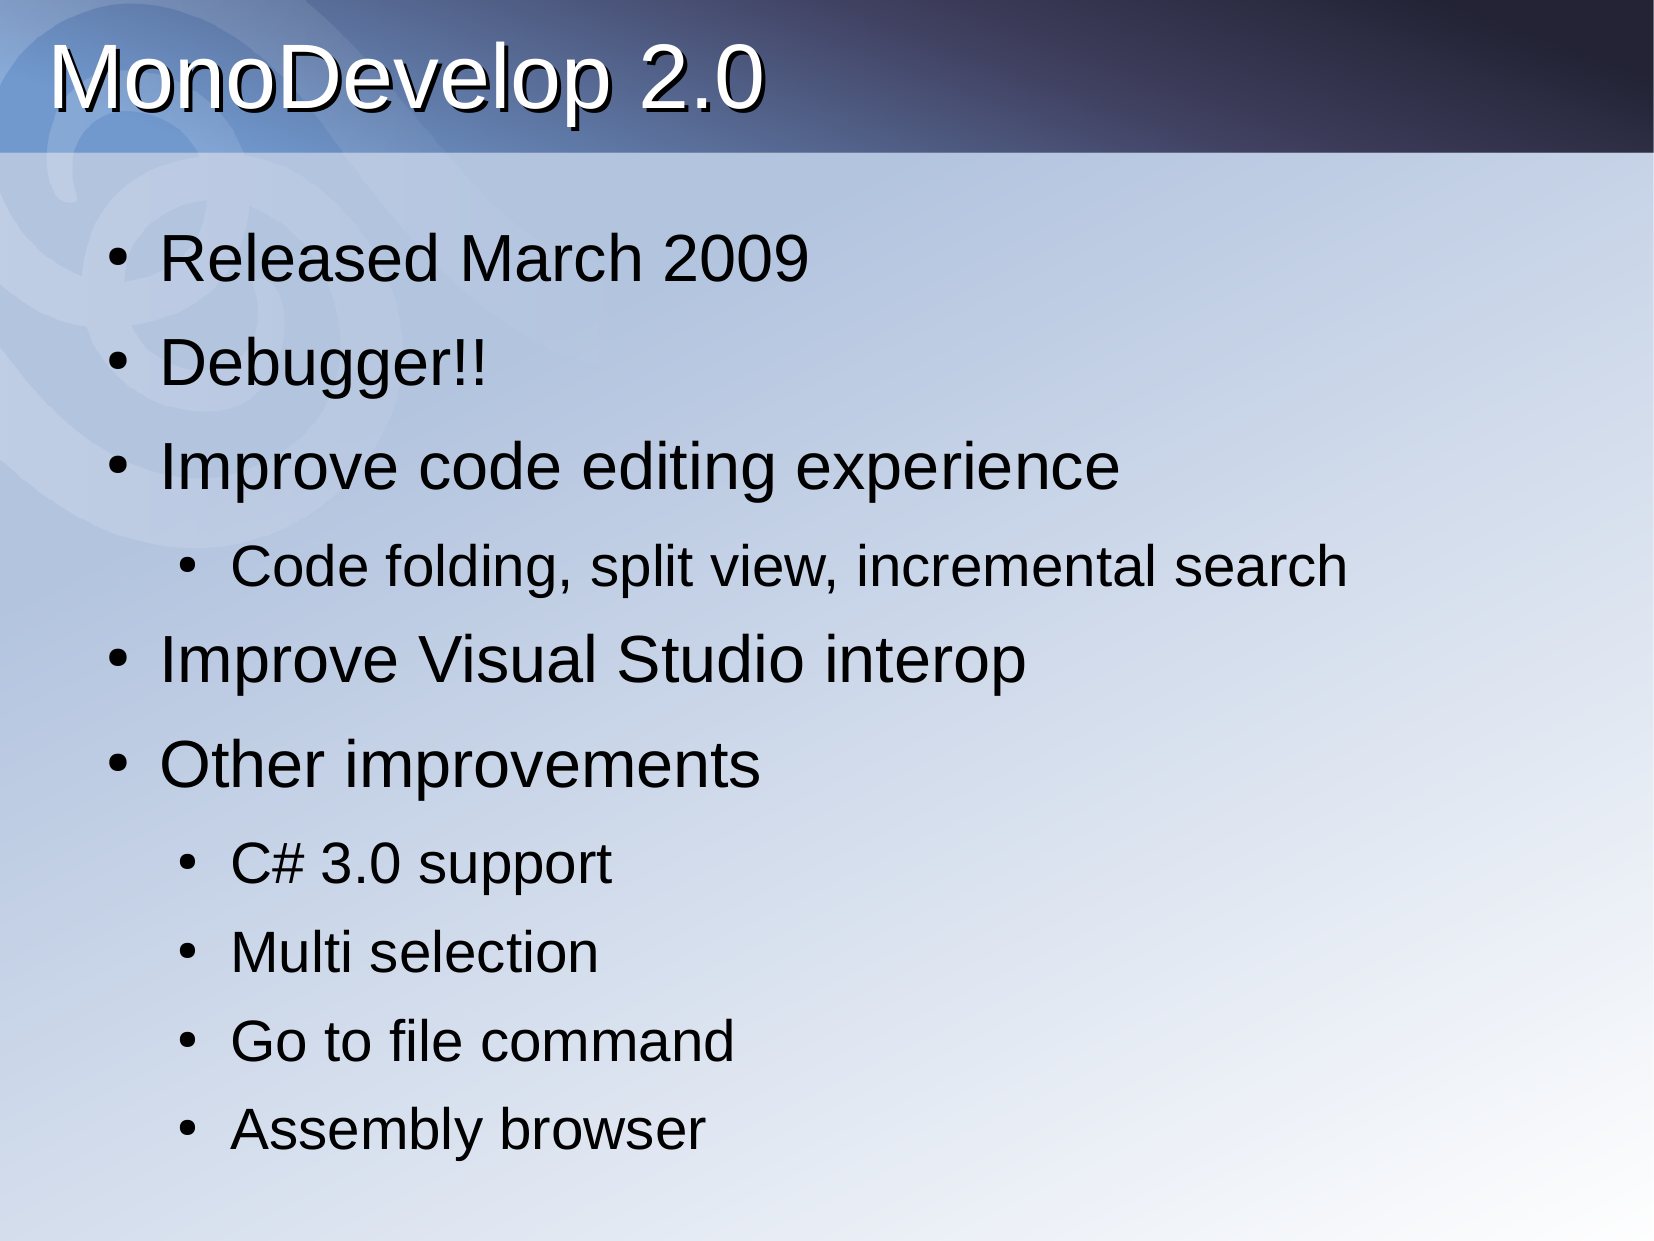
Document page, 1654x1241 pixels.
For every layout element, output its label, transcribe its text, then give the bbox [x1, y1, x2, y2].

picture [0, 0, 1654, 1241]
title MonoDevelop 2.0 [47, 17, 1654, 136]
list Released March 2009 Debugger!! Improve code editing experience Code folding, split view, incremental search Improve Visual Studio interop Other improvements C# 3.0 support Multi selection Go to file command Assembly browser [88, 220, 1625, 1182]
